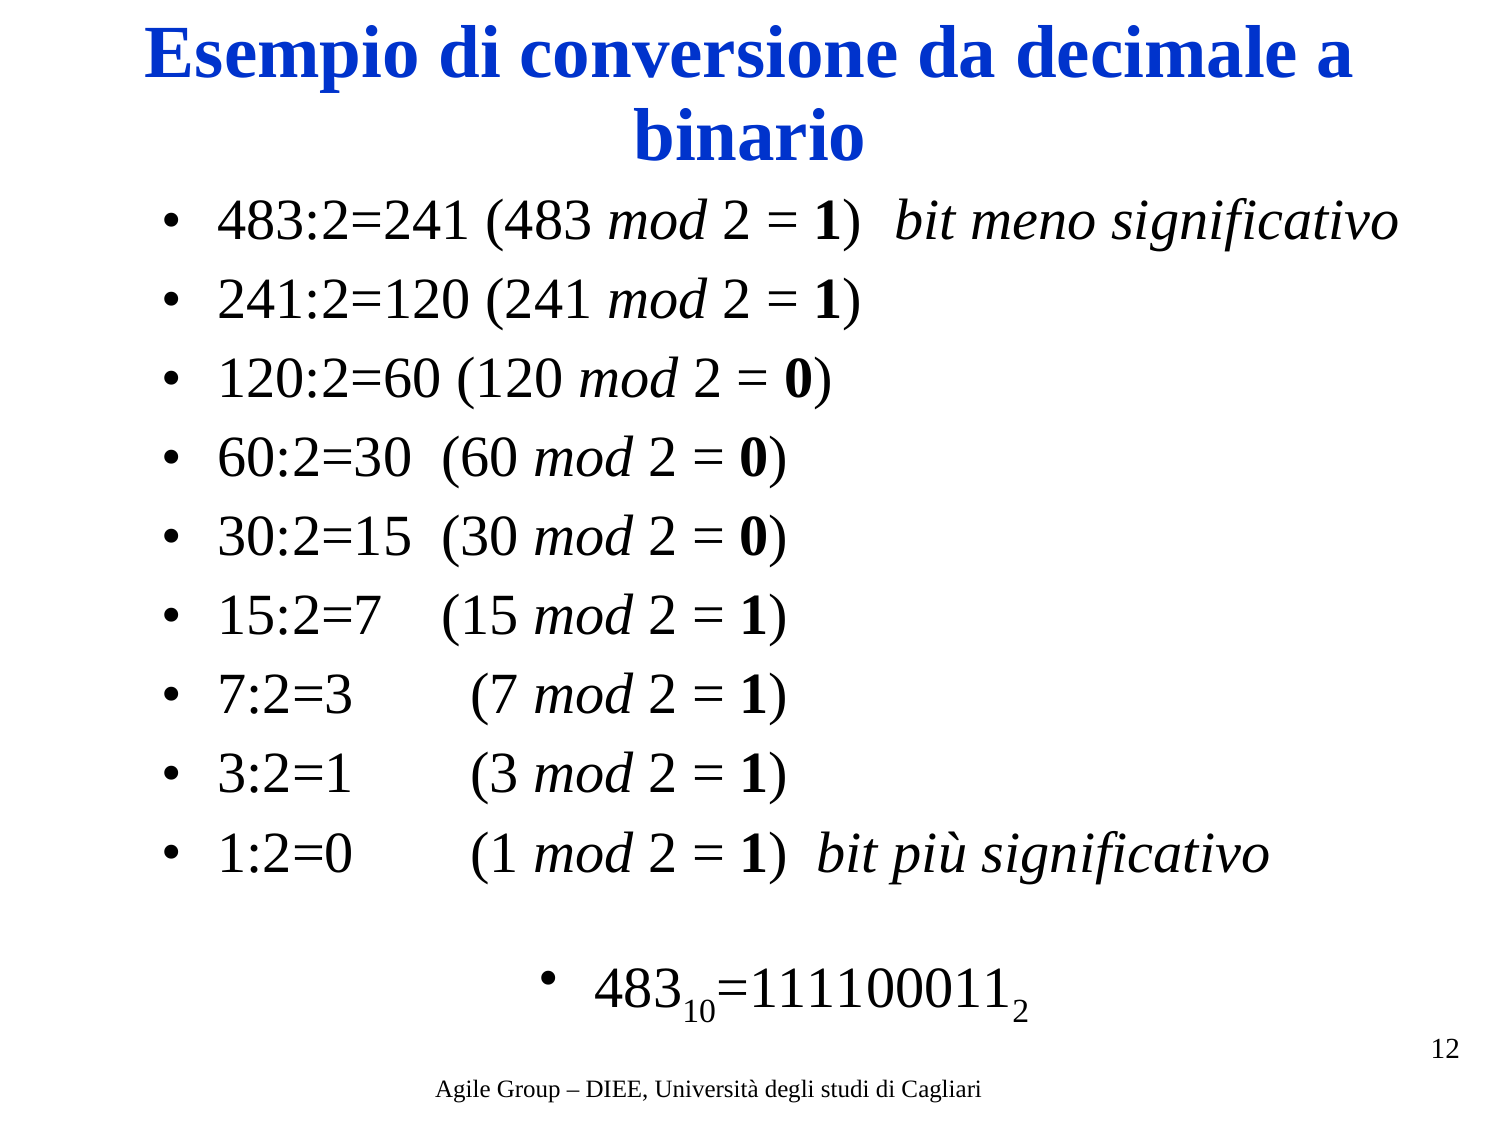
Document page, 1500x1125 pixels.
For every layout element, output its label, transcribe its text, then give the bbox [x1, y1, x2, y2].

title Esempio di conversione da decimale a binario [112, 3, 1388, 185]
list 483:2=241 (483 mod 2 = 1) bit meno significativo 241:2=120 (241 mod 2 = 1) 120:2=60 (120 mod 2 = 0) 60:2=30 (60 mod 2 = 0) 30:2=15 (30 mod 2 = 0) 15:2=7 (15 mod 2 = 1) 7:2=3 (7 mod 2 = 1) 3:2=1 (3 mod 2 = 1) 1:2=0 (1 mod 2 = 1) bit più significativo 48310=1111000112 [146, 179, 1422, 1023]
